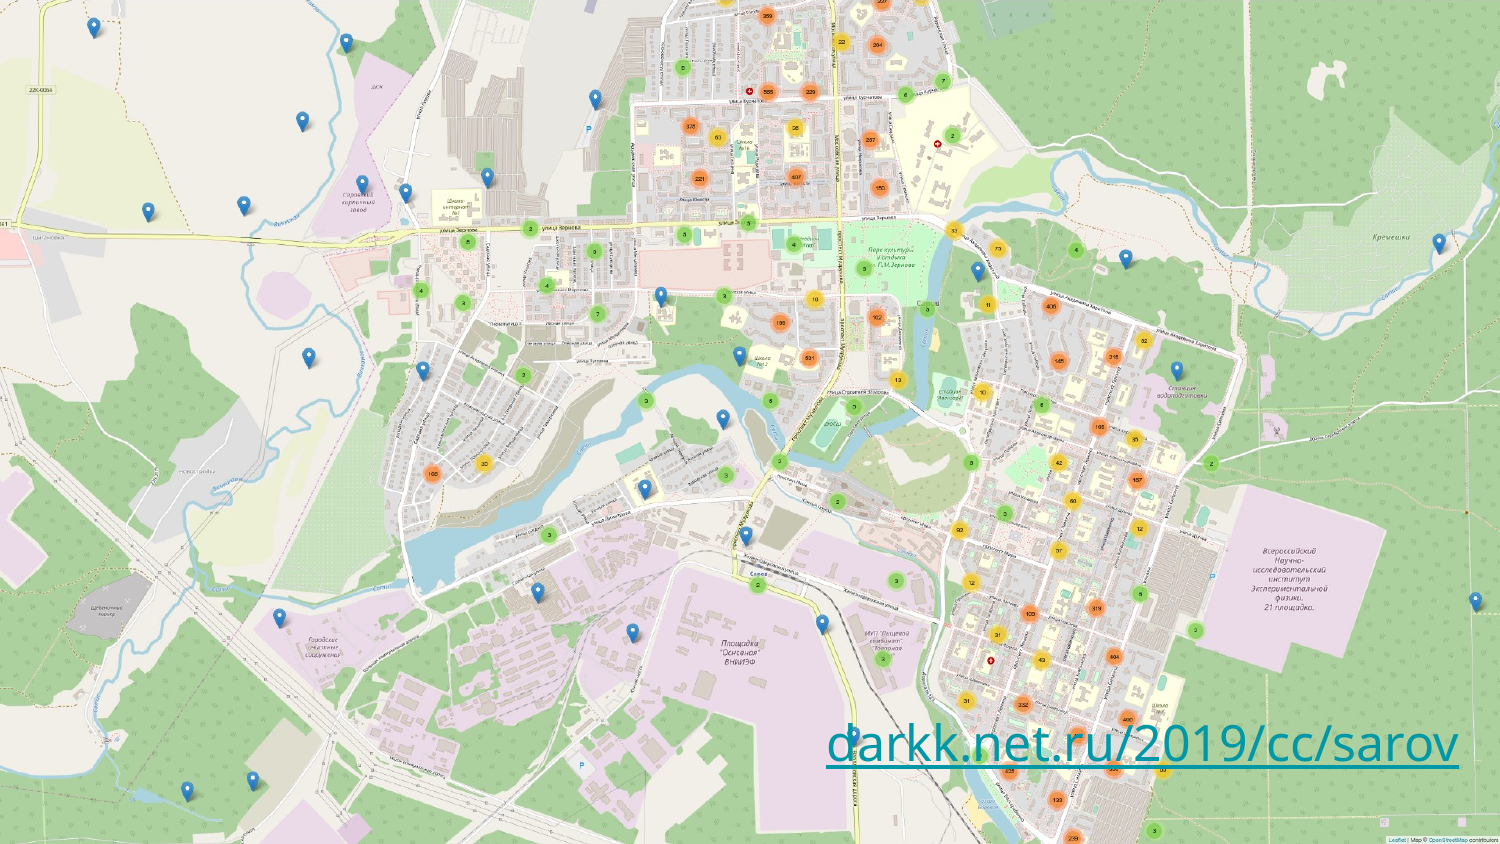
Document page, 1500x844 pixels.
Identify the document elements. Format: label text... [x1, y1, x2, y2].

picture [0, 0, 1500, 844]
list darkk.net.ru/2019/cc/sarov [25, 696, 1475, 796]
